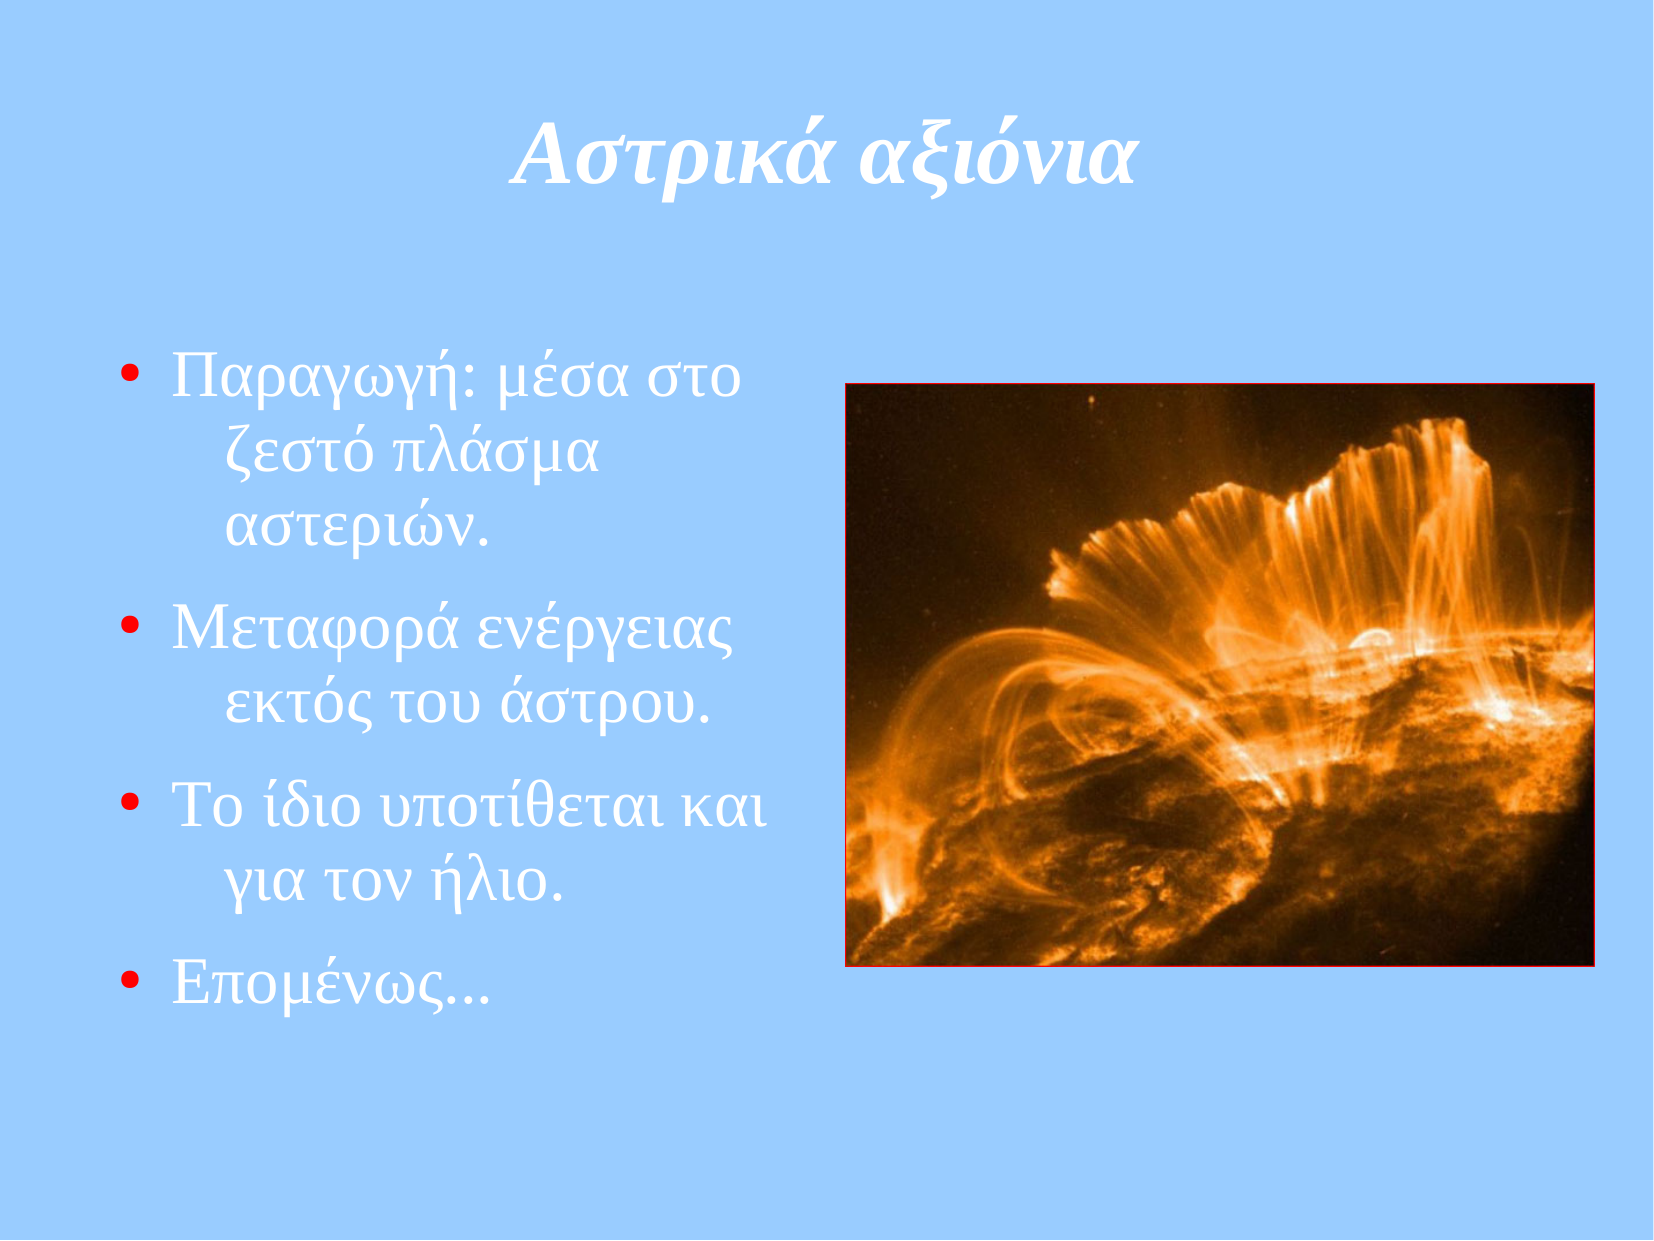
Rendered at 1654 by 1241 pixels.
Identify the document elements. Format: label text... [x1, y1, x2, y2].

list Παραγωγή: μέσα στο ζεστό πλάσμα αστεριών. Μεταφορά ενέργειας εκτός του άστρου. Το ίδιο υποτίθεται και για τον ήλιο. Επομένως... [82, 337, 809, 1052]
title Αστρικά αξιόνια [82, 49, 1571, 257]
picture [845, 383, 1595, 967]
